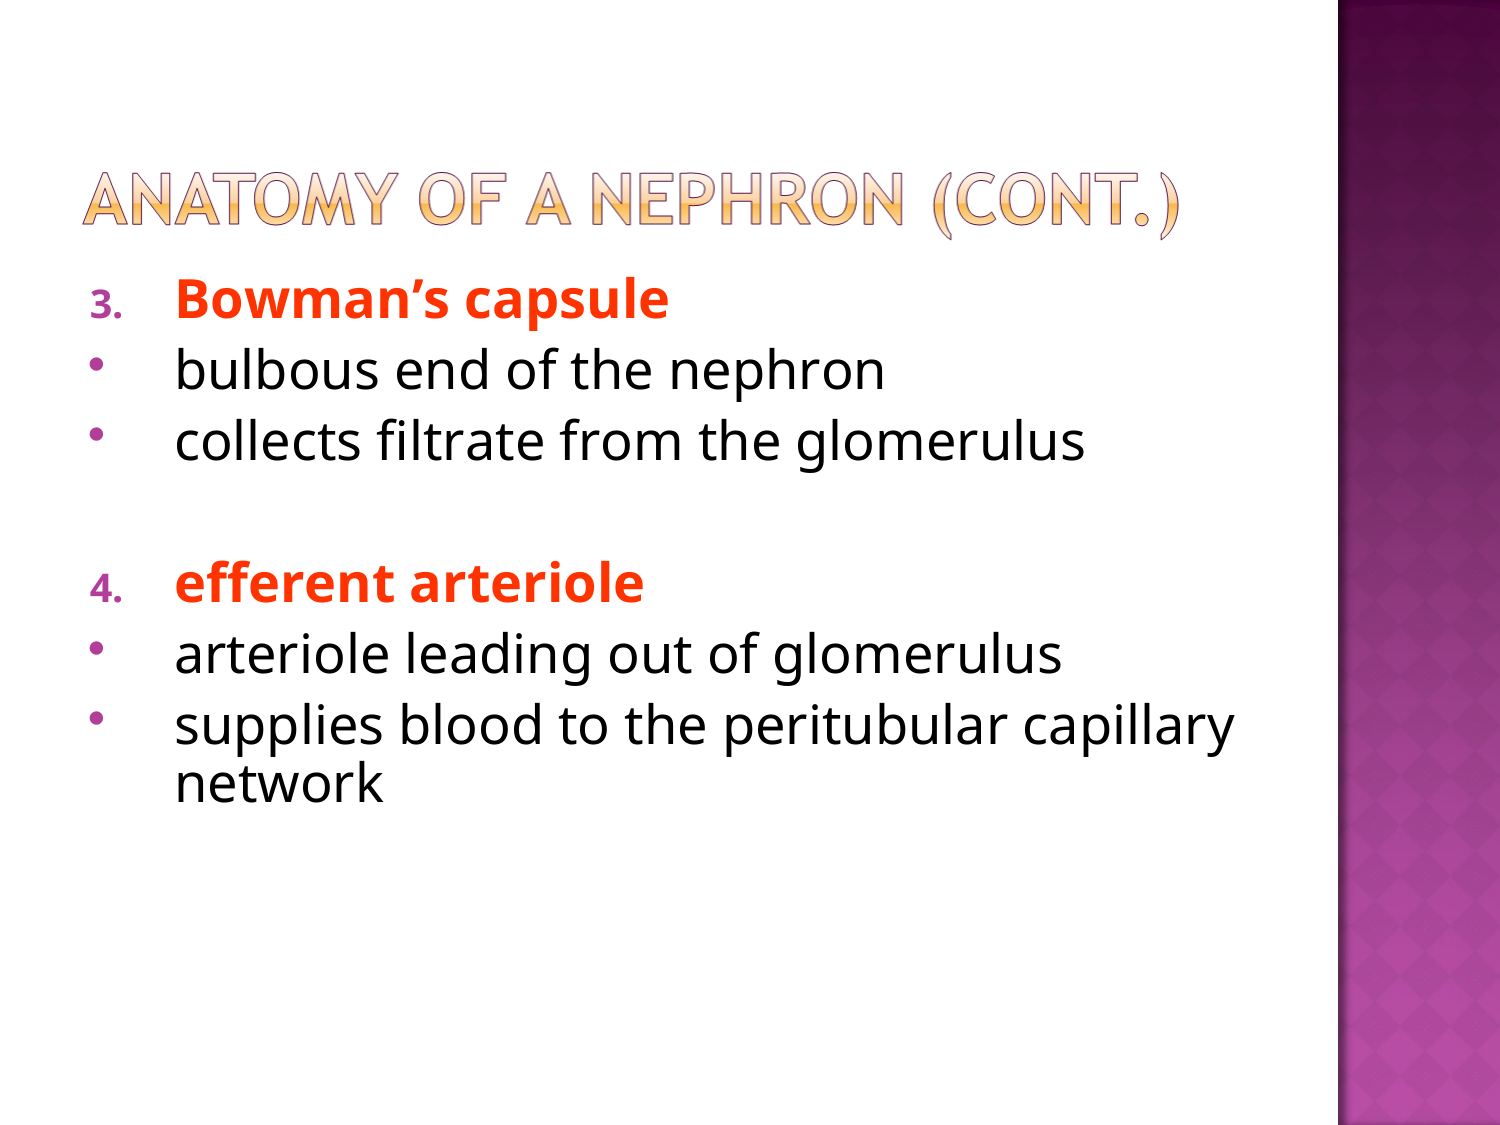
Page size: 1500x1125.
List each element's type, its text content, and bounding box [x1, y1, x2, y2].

list Bowman’s capsule bulbous end of the nephron collects filtrate from the glomerulus efferent arteriole arteriole leading out of glomerulus supplies blood to the peritubular capillary network [75, 263, 1263, 1060]
text_box [40, 52, 1265, 241]
picture [1337, 0, 1500, 1125]
